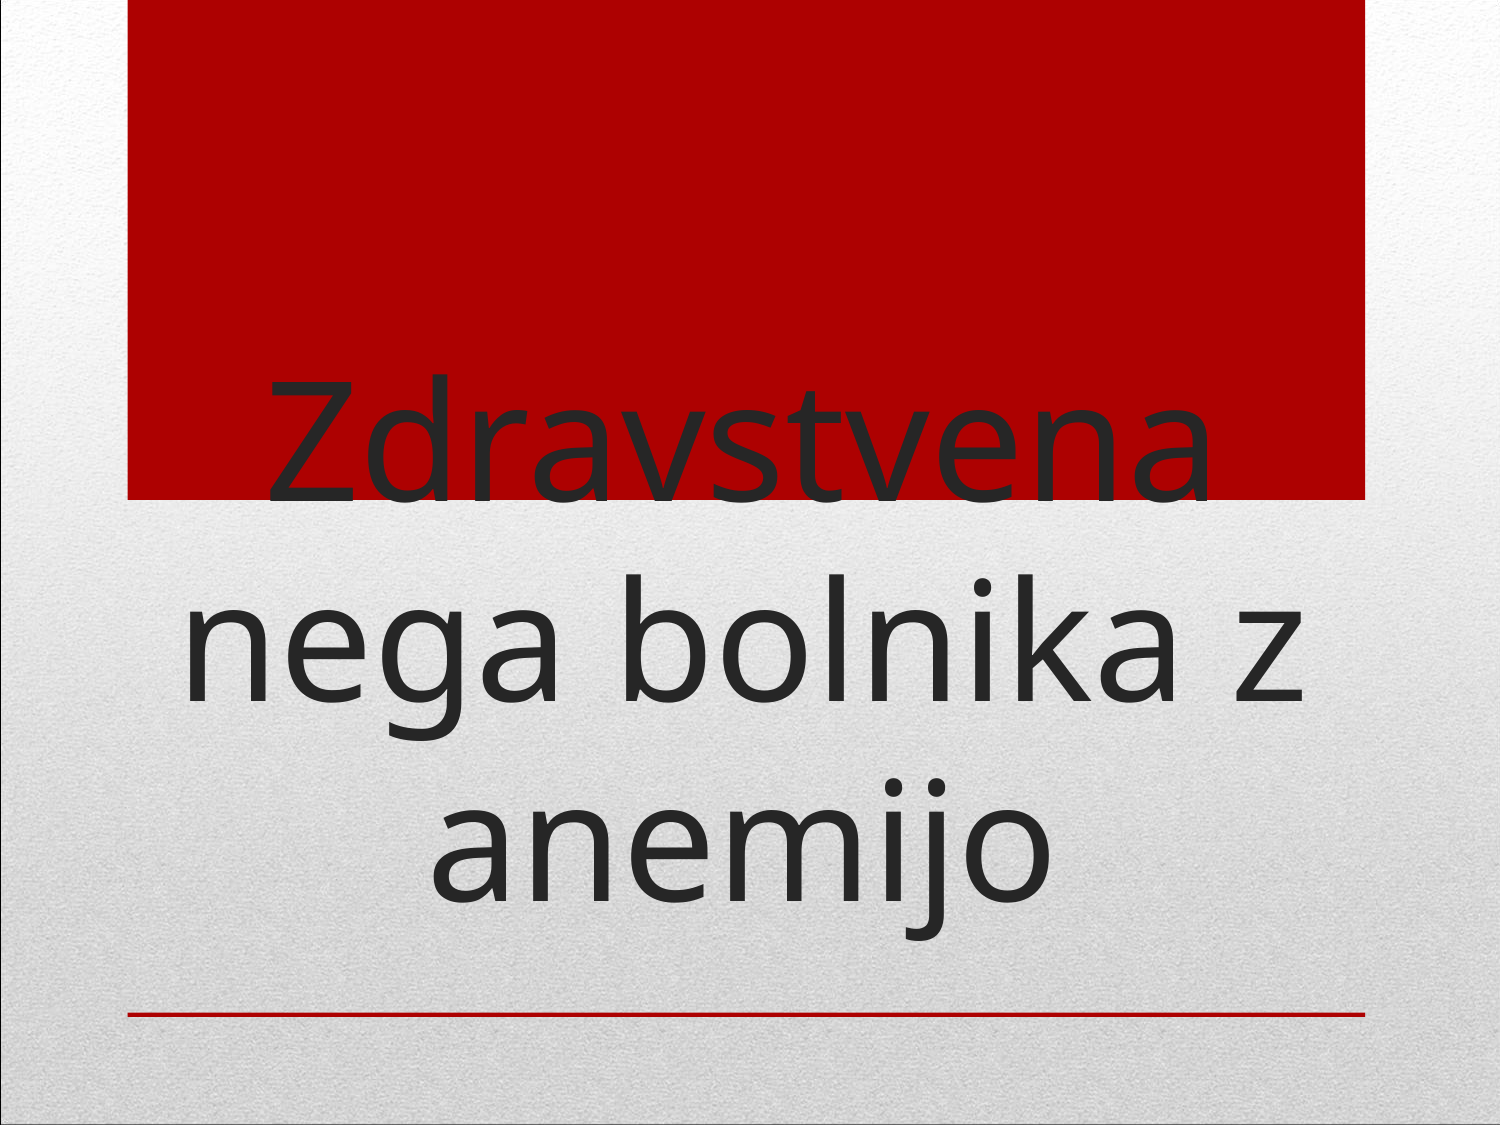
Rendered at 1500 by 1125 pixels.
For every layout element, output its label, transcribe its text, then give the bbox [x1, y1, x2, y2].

picture [0, 0, 1500, 1125]
title Zdravstvena nega bolnika z anemijo [123, 692, 1362, 943]
